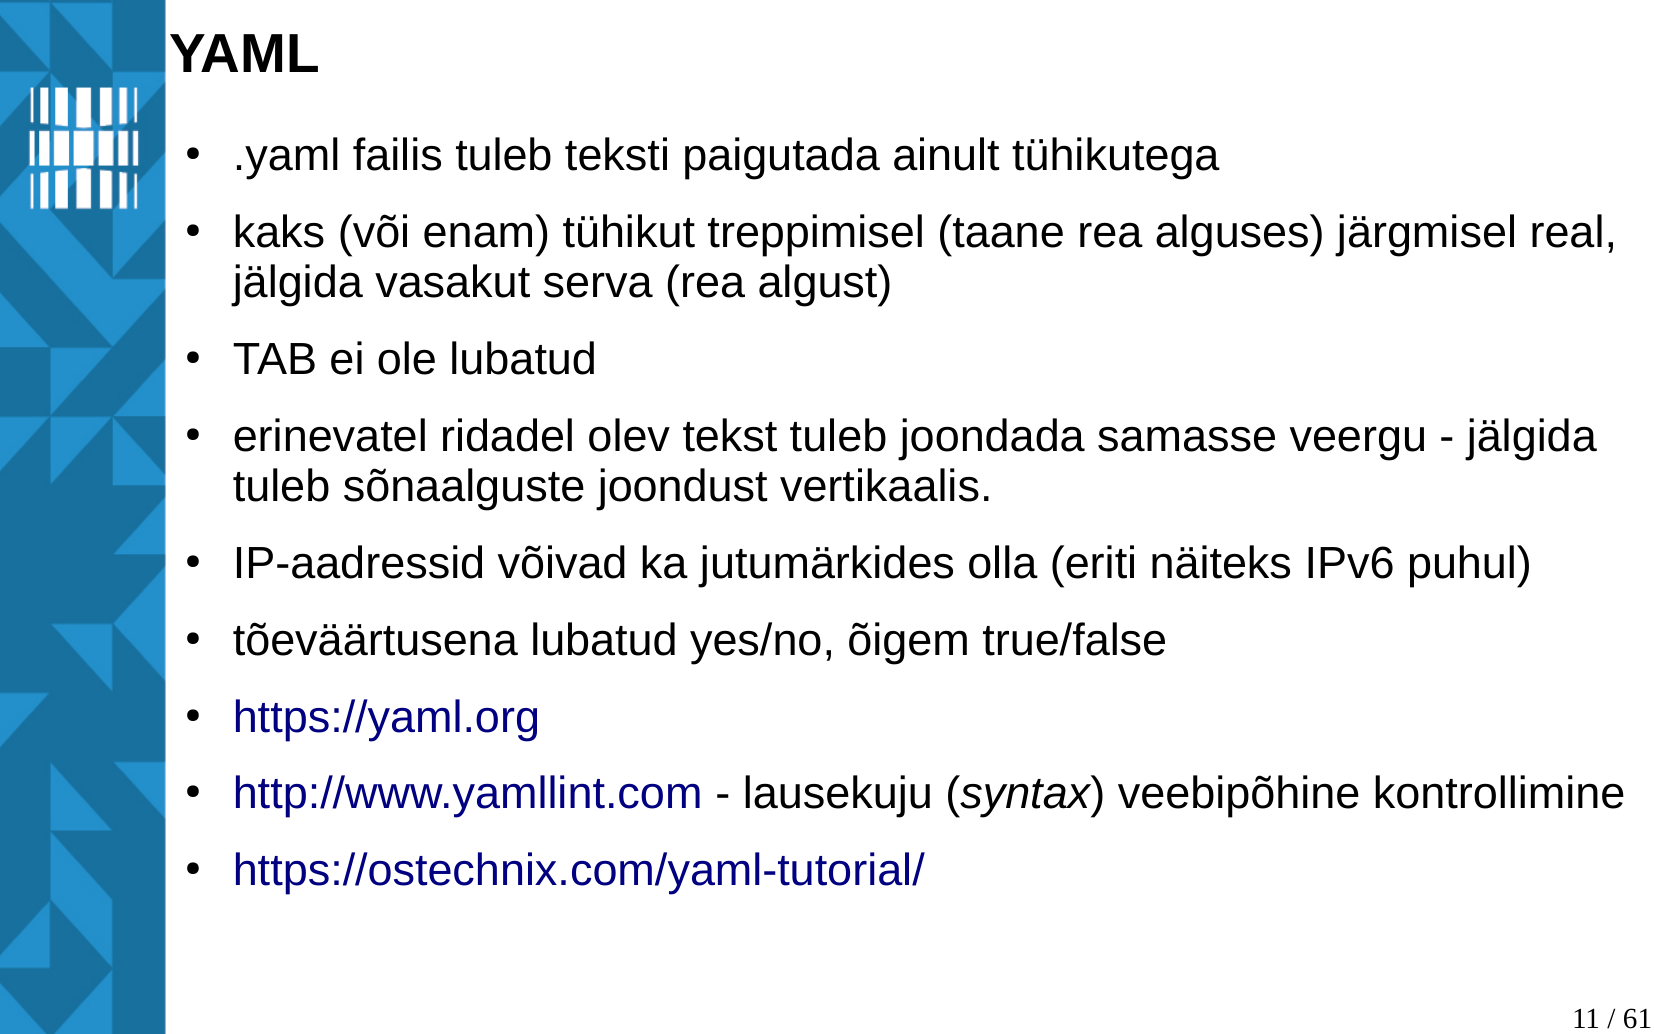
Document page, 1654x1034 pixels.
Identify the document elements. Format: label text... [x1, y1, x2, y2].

title YAML [169, 11, 1571, 95]
list .yaml failis tuleb teksti paigutada ainult tühikutega kaks (või enam) tühikut treppimisel (taane rea alguses) järgmisel real, jälgida vasakut serva (rea algust) TAB ei ole lubatud erinevatel ridadel olev tekst tuleb joondada samasse veergu - jälgida tuleb sõnaalguste joondust vertikaalis. IP-aadressid võivad ka jutumärkides olla (eriti näiteks IPv6 puhul) tõeväärtusena lubatud yes/no, õigem true/false https://yaml.org http://www.yamllint.com - lausekuju (syntax) veebipõhine kontrollimine https://ostechnix.com/yaml-tutorial/ [169, 129, 1630, 916]
